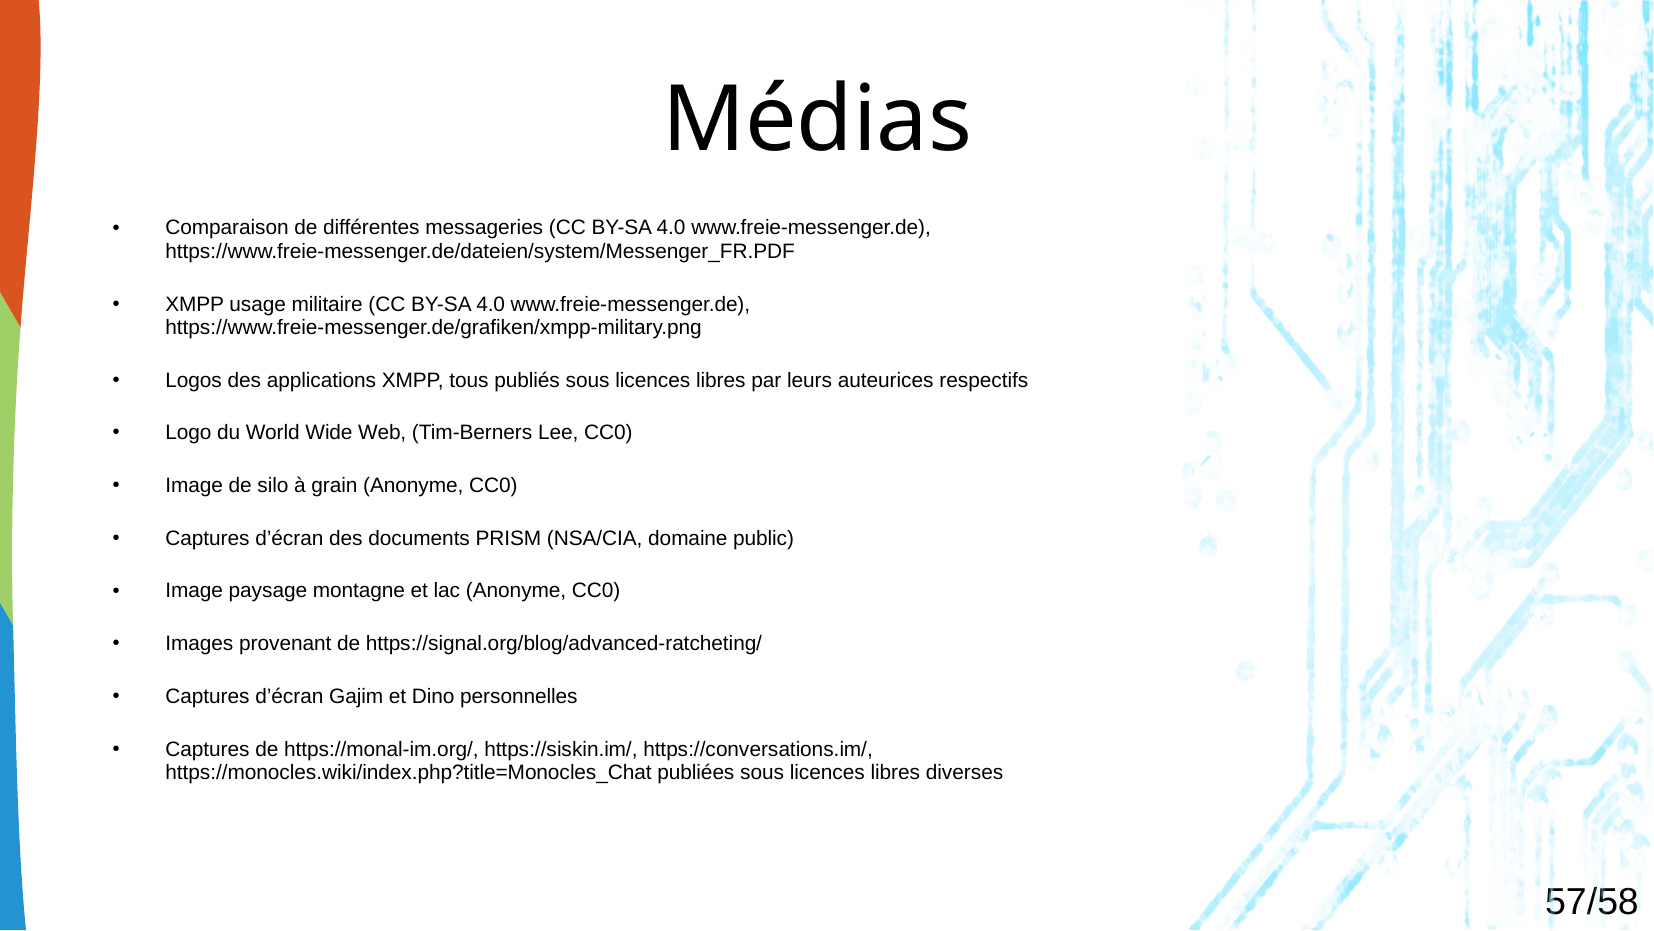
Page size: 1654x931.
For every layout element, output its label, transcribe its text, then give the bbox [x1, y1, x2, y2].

list Comparaison de différentes messageries (CC BY-SA 4.0 www.freie-messenger.de),https://www.freie-messenger.de/dateien/system/Messenger_FR.PDF XMPP usage militaire (CC BY-SA 4.0 www.freie-messenger.de), https://www.freie-messenger.de/grafiken/xmpp-military.png Logos des applications XMPP, tous publiés sous licences libres par leurs auteurices respectifs Logo du World Wide Web, (Tim-Berners Lee, CC0) Image de silo à grain (Anonyme, CC0) Captures d’écran des documents PRISM (NSA/CIA, domaine public) Image paysage montagne et lac (Anonyme, CC0) Images provenant de https://signal.org/blog/advanced-ratcheting/ Captures d’écran Gajim et Dino personnelles Captures de https://monal-im.org/, https://siskin.im/, https://conversations.im/, https://monocles.wiki/index.php?title=Monocles_Chat publiées sous licences libres diverses [94, 216, 1188, 845]
picture [1183, 1, 1654, 931]
title Médias [104, 37, 1530, 193]
